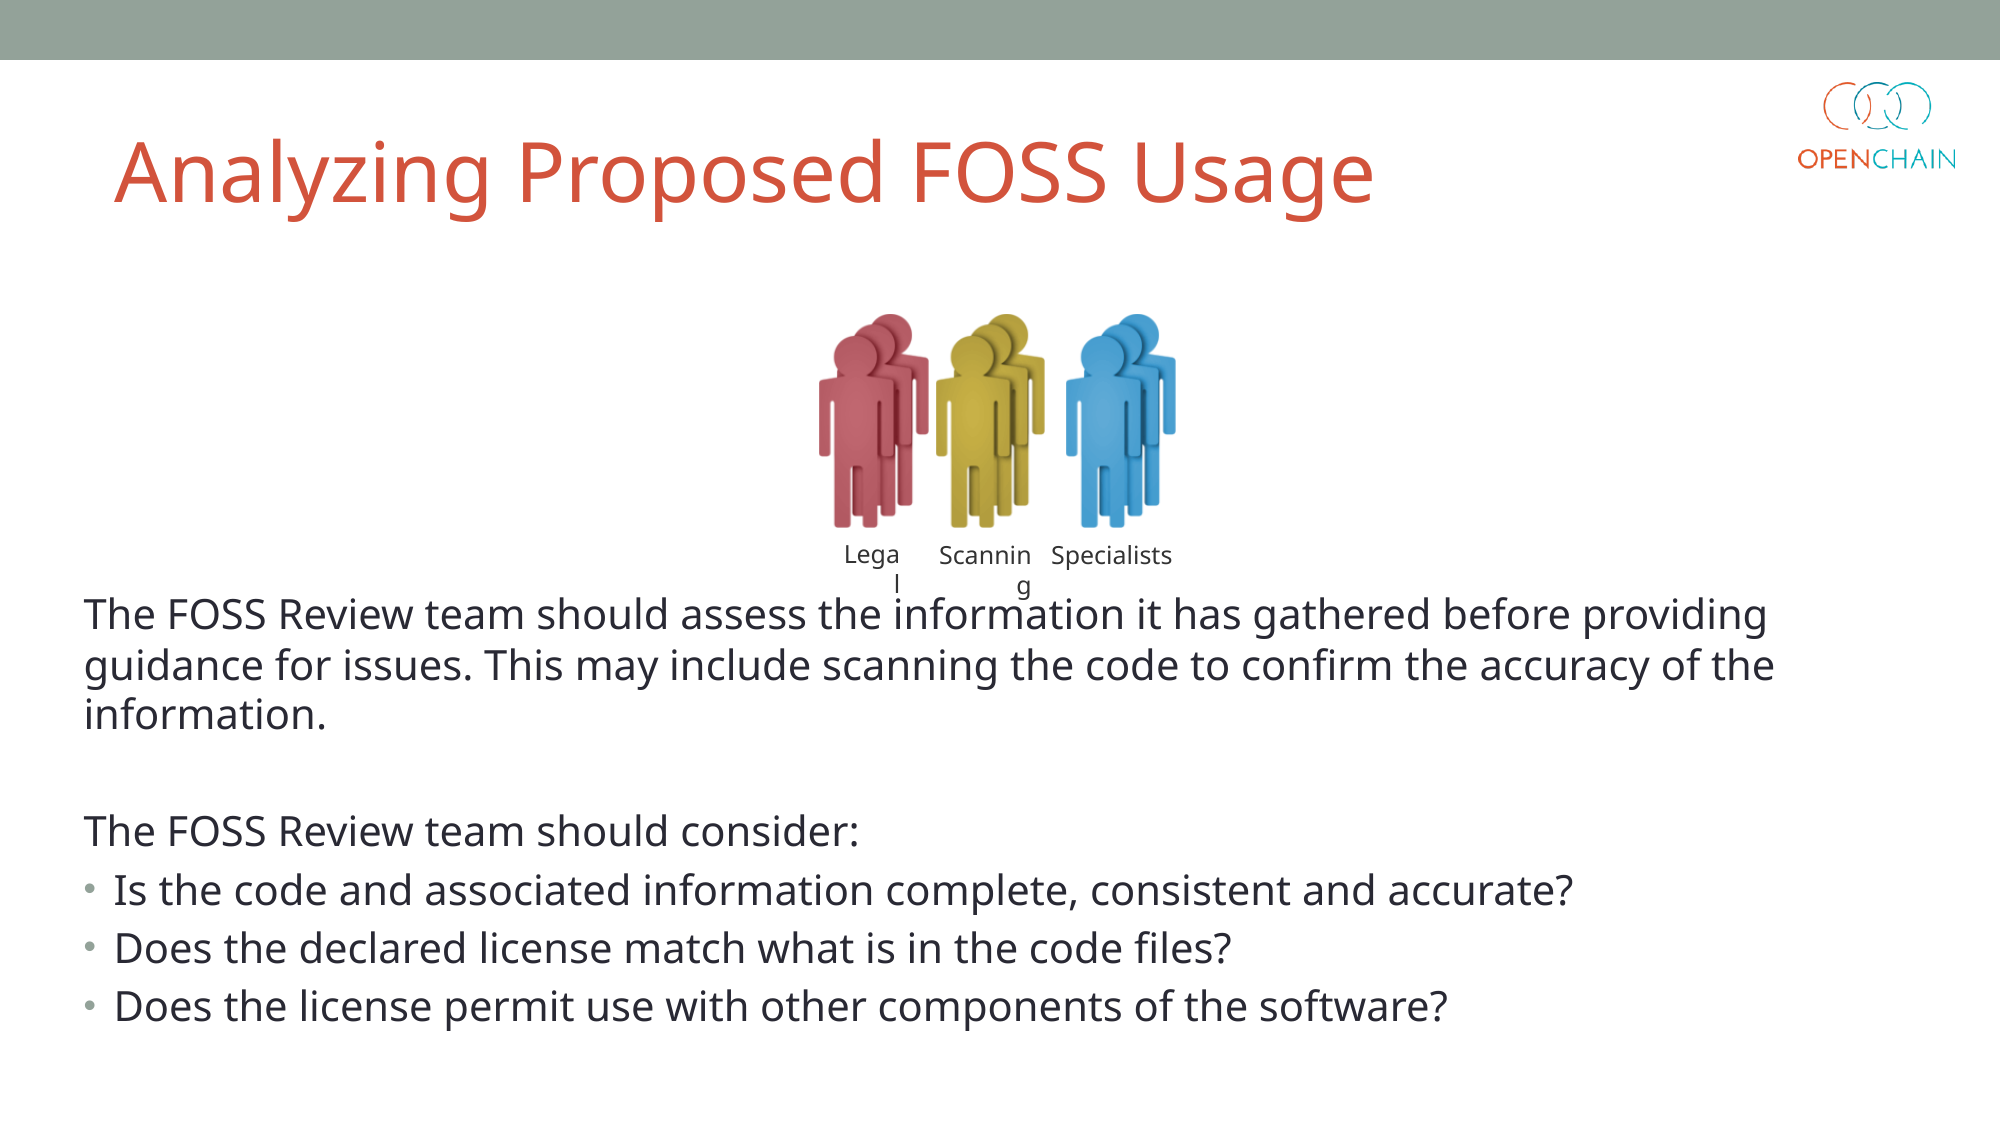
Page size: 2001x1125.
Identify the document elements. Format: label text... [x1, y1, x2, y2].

title Analyzing Proposed FOSS Usage [99, 87, 1900, 250]
picture [819, 314, 929, 528]
picture [1066, 314, 1176, 528]
picture [1798, 82, 1955, 169]
text_box Legal [823, 531, 912, 577]
list The FOSS Review team should assess the information it has gathered before providing guidance for issues. This may include scanning the code to confirm the accuracy of the information. The FOSS Review team should consider: Is the code and associated information complete, consistent and accurate? Does the declared license match what is in the code files? Does the license permit use with other components of the software? [68, 580, 1919, 1066]
picture [936, 314, 1045, 528]
text_box Scanning [912, 531, 1035, 578]
text_box Specialists [1035, 531, 1188, 578]
